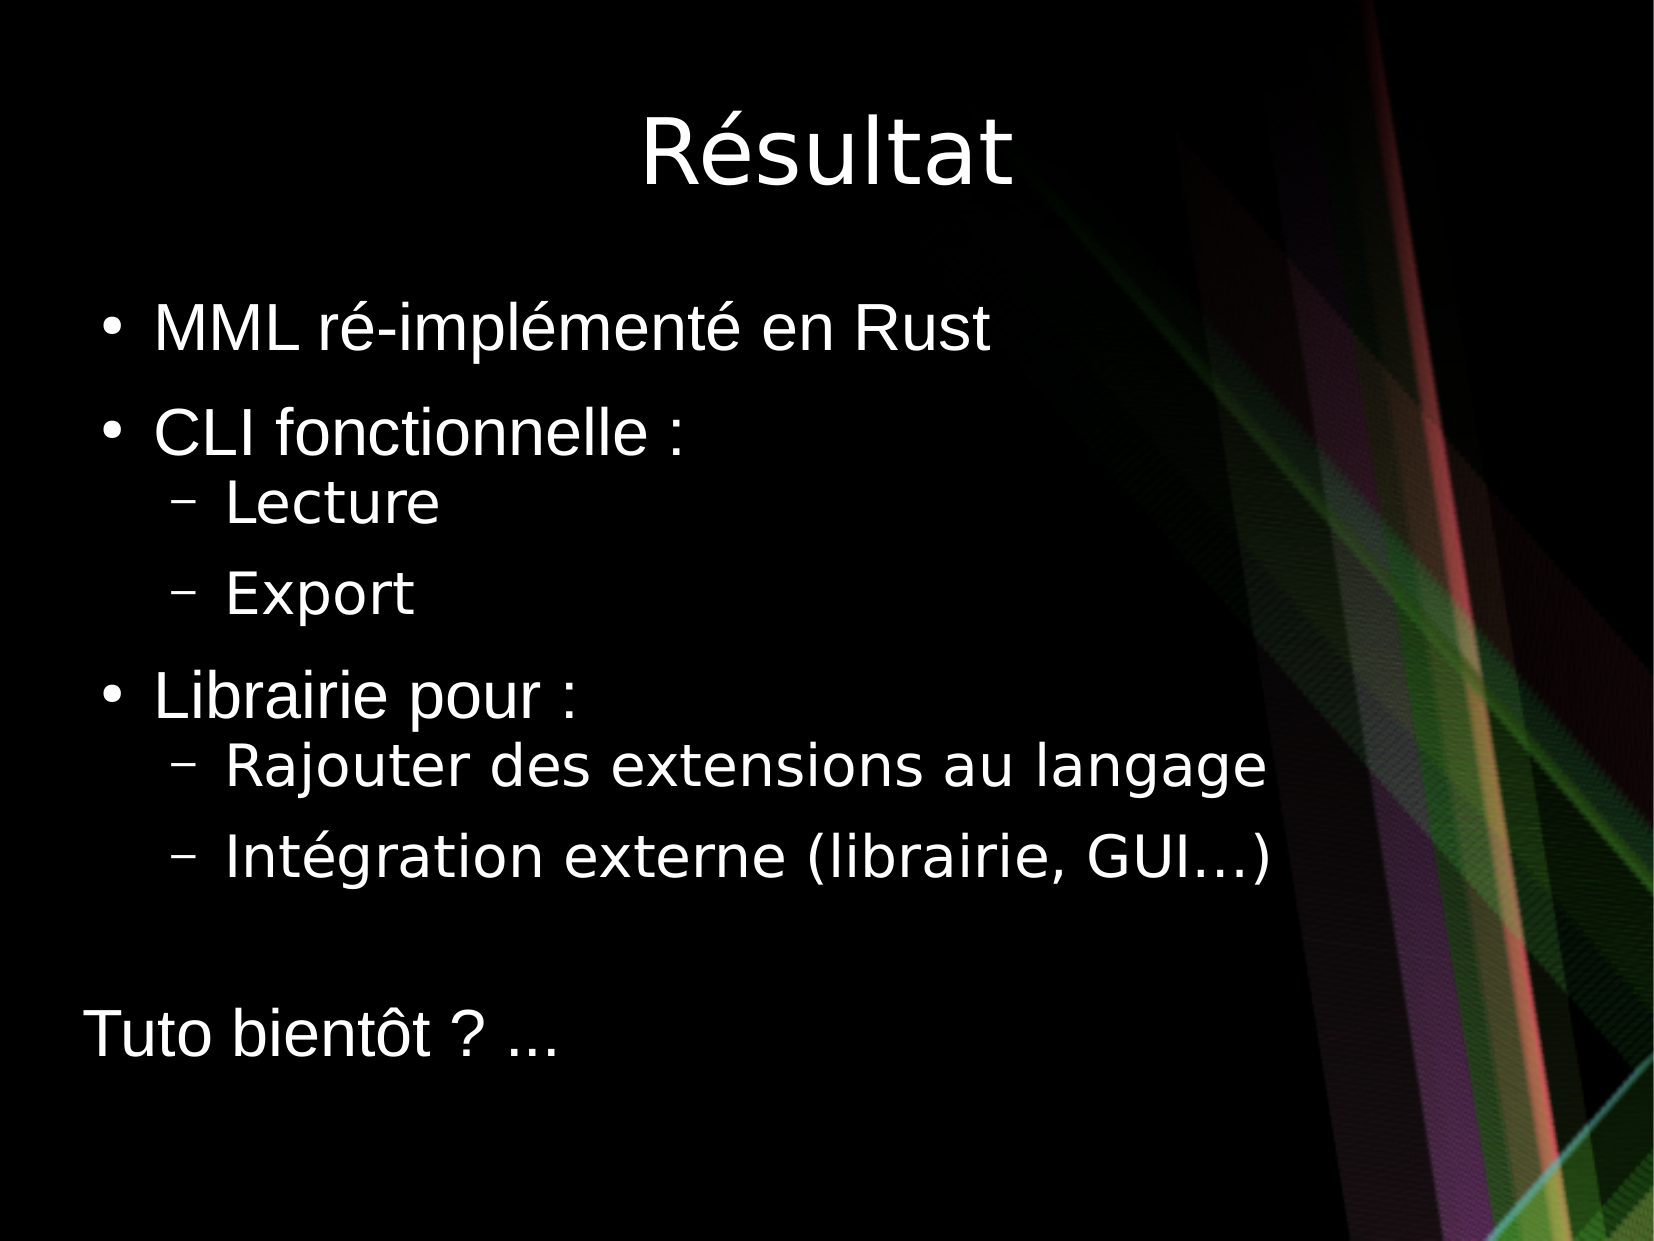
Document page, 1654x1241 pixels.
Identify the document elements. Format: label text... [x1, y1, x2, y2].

title Résultat [82, 49, 1571, 257]
list MML ré-implémenté en Rust CLI fonctionnelle : Lecture Export Librairie pour : Rajouter des extensions au langage Intégration externe (librairie, GUI…) Tuto bientôt ? ... [82, 290, 1571, 1170]
picture [0, 0, 1654, 1241]
